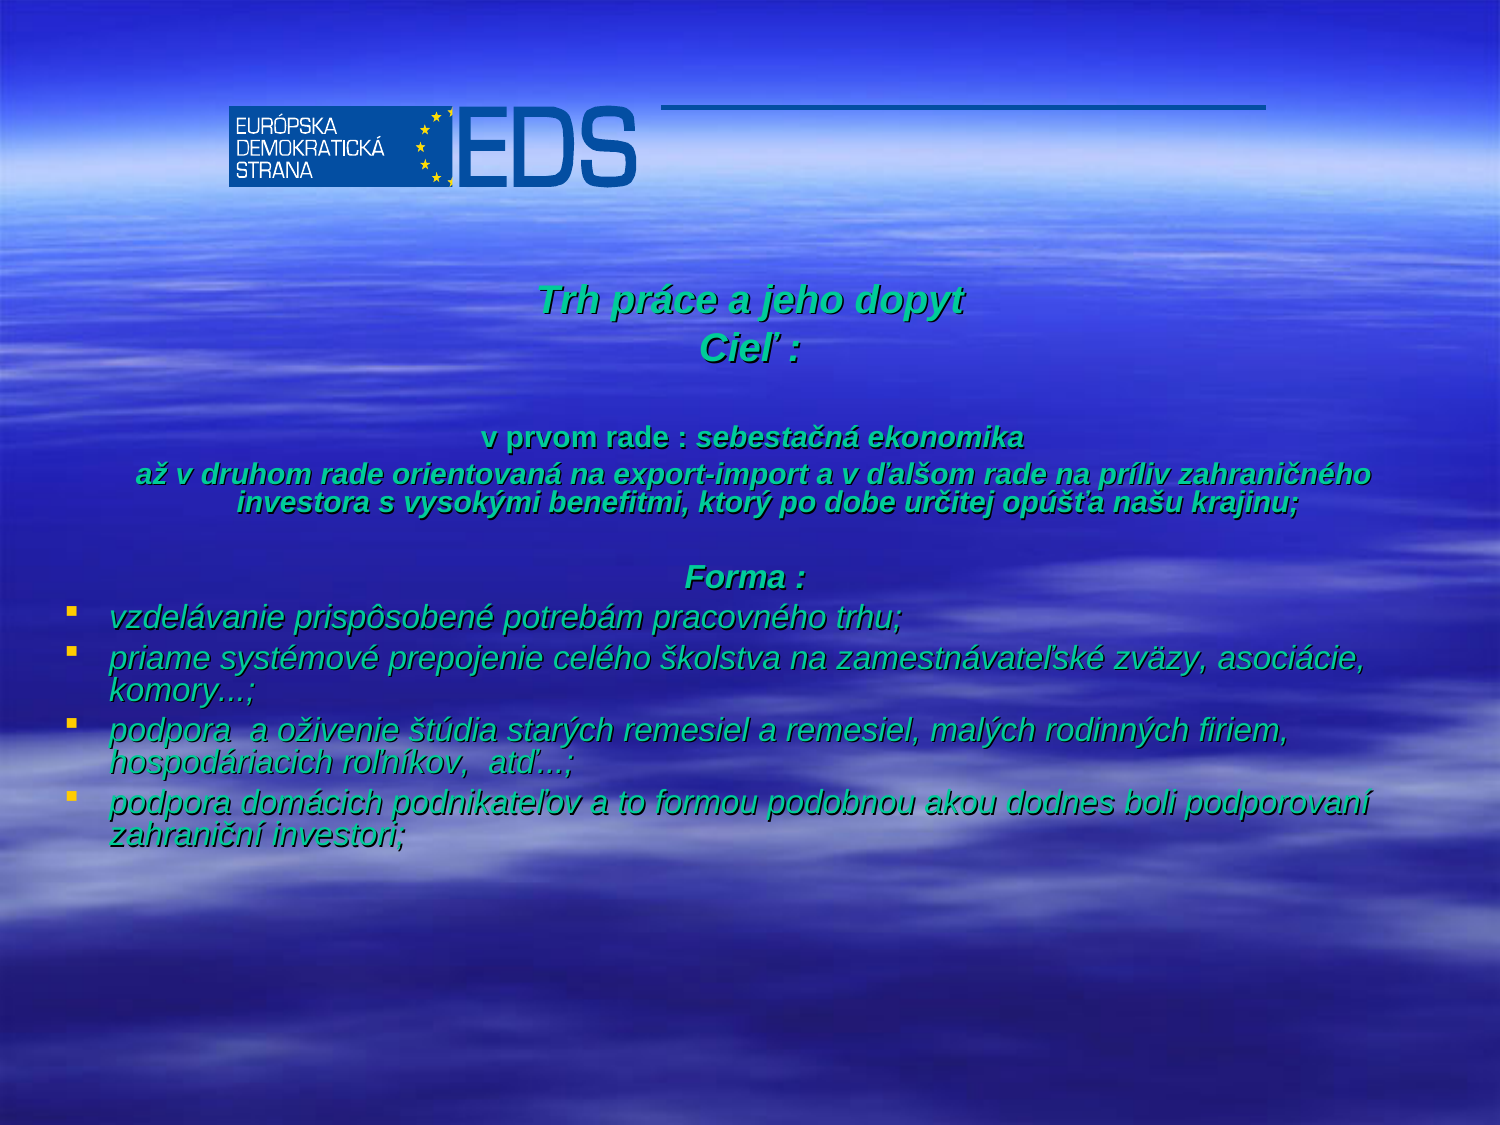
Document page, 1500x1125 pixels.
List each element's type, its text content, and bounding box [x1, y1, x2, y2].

list Trh práce a jeho dopyt Cieľ : v prvom rade : sebestačná ekonomika až v druhom rade orientovaná na export-import a v ďalšom rade na príliv zahraničného investora s vysokými benefitmi, ktorý po dobe určitej opúšťa našu krajinu; Forma : vzdelávanie prispôsobené potrebám pracovného trhu; priame systémové prepojenie celého školstva na zamestnávateľské zväzy, asociácie, komory...; podpora a oživenie štúdia starých remesiel a remesiel, malých rodinných firiem, hospodáriacich roľníkov, atď...; podpora domácich podnikateľov a to formou podobnou akou dodnes boli podporovaní zahraniční investori; [49, 274, 1451, 1001]
picture [0, 0, 1500, 1125]
